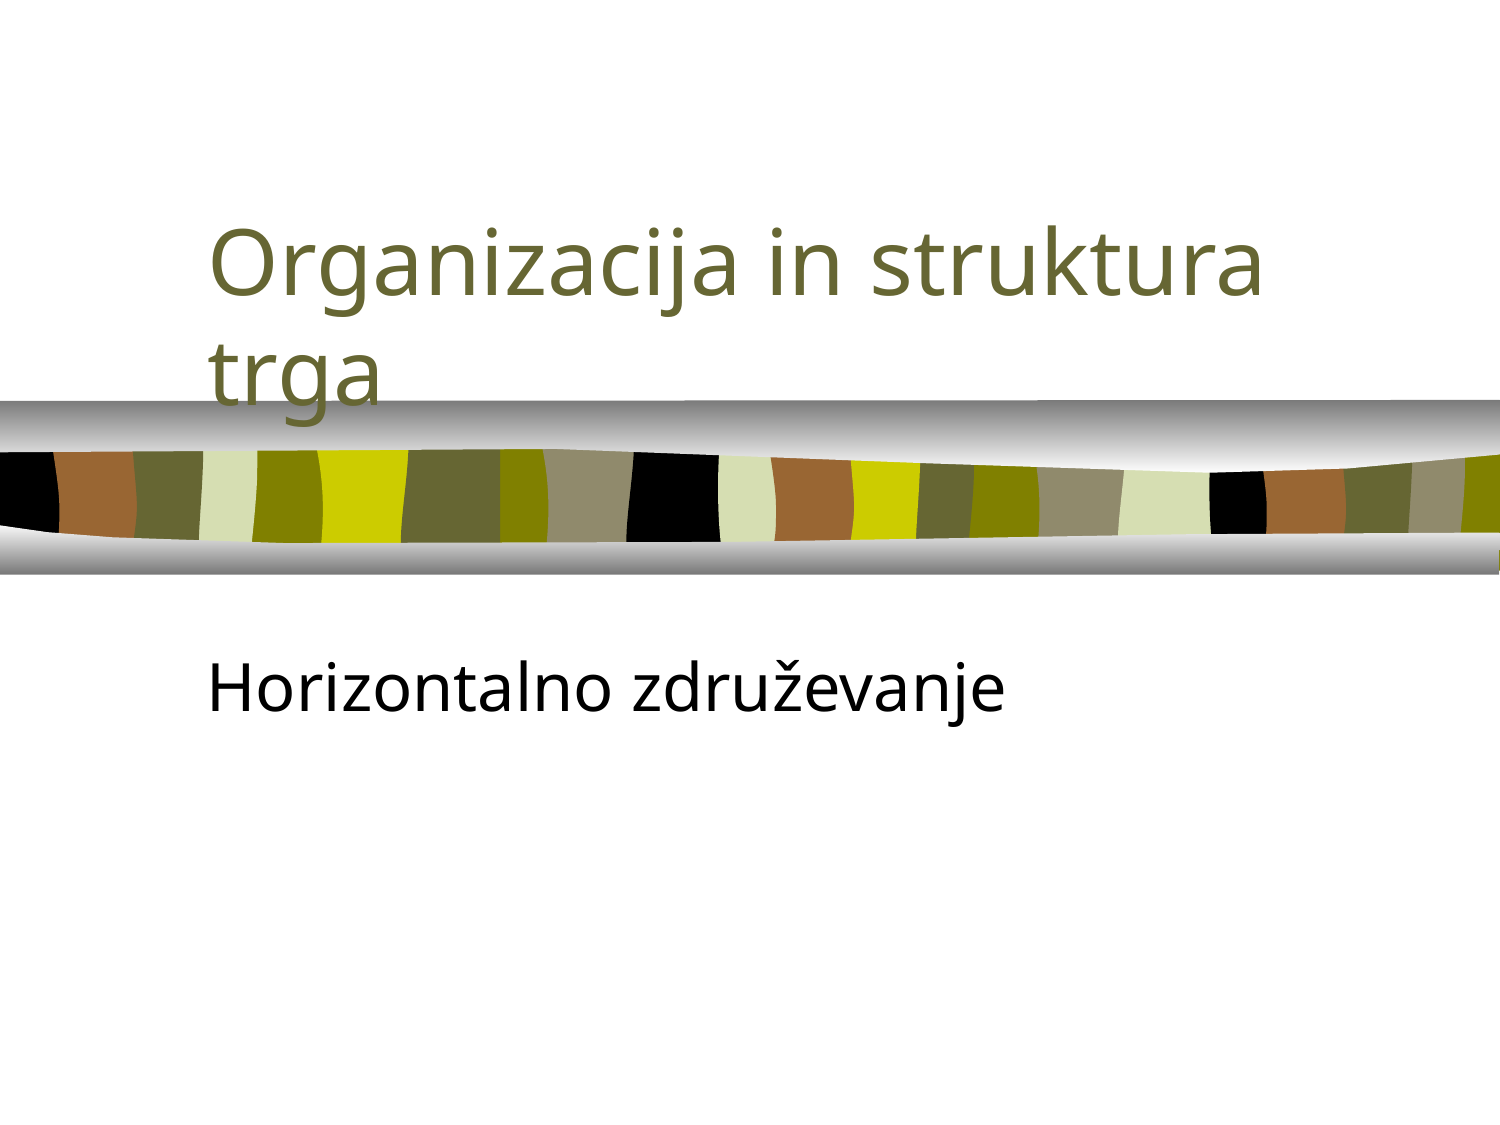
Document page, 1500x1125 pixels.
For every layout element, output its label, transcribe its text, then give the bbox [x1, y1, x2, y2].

text_box Horizontalno združevanje [191, 637, 1242, 926]
title Organizacija in struktura trga [192, 219, 1468, 408]
